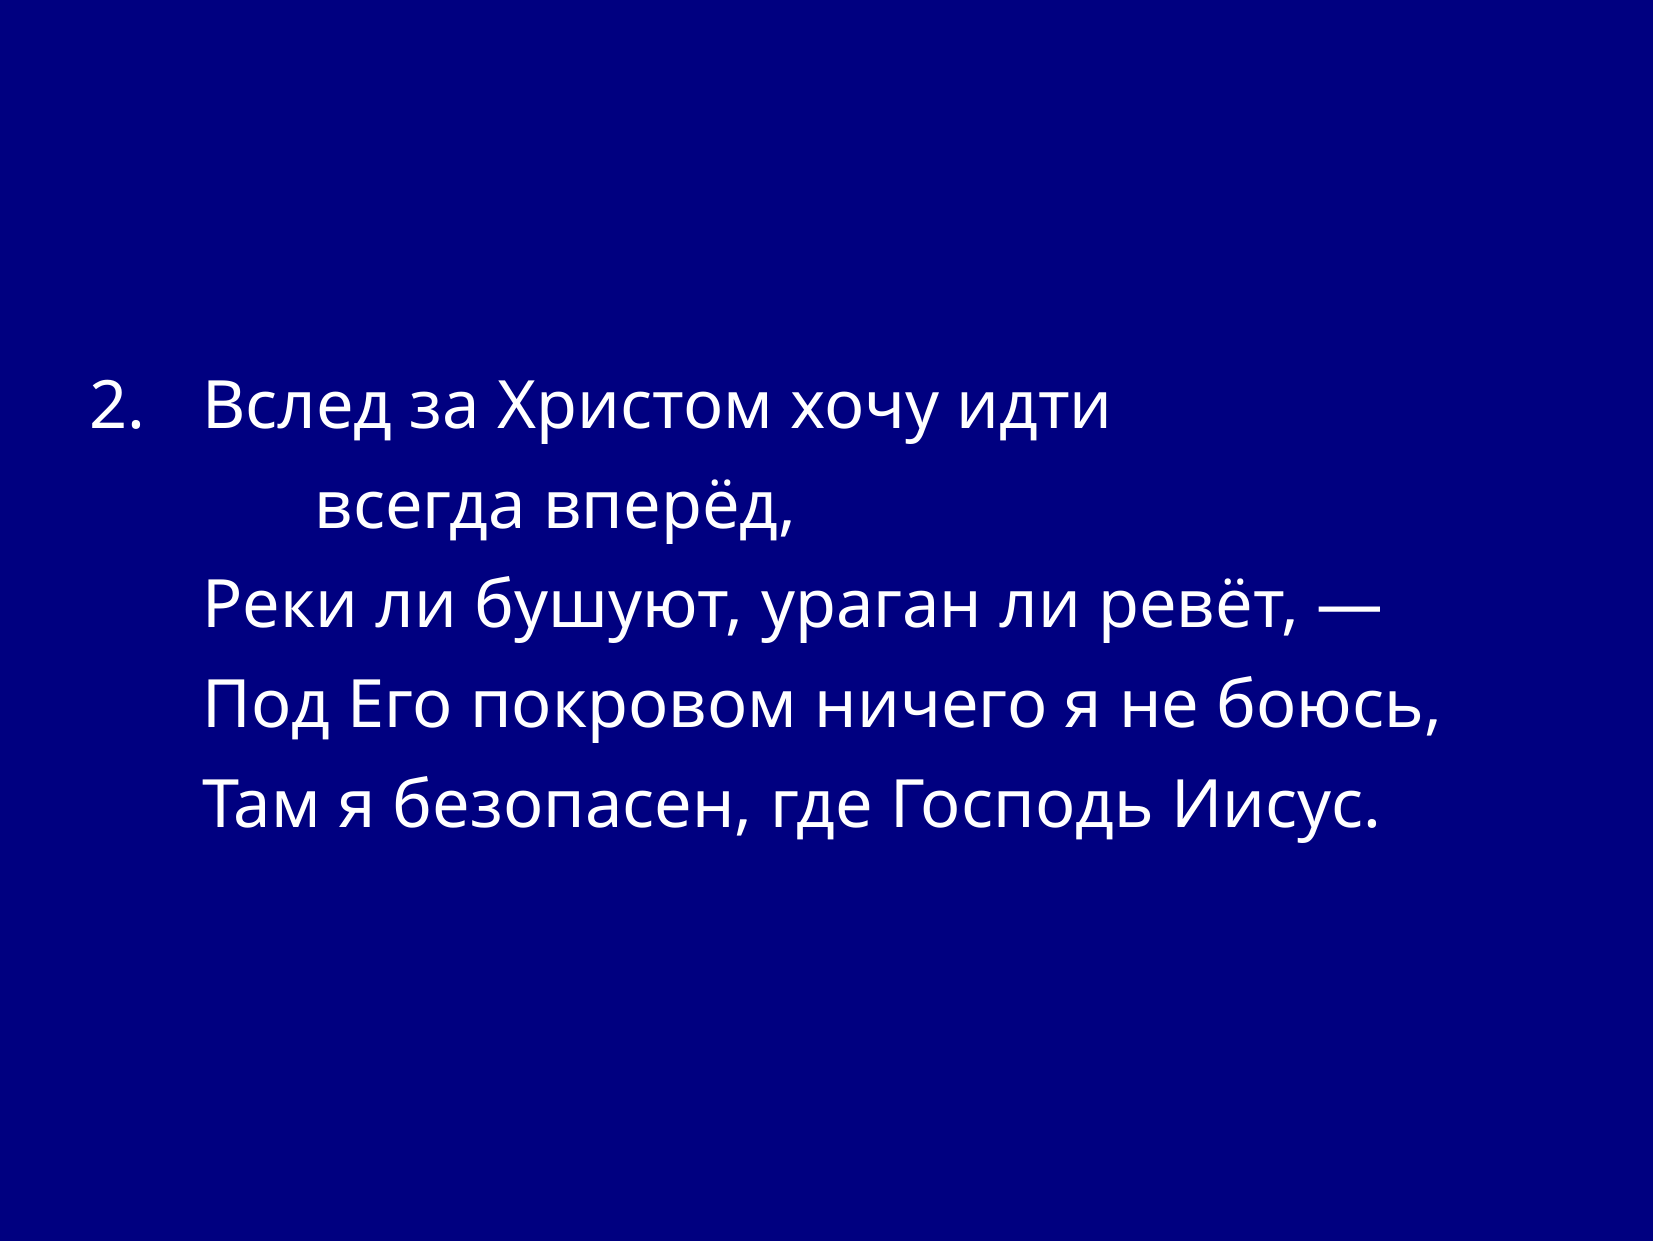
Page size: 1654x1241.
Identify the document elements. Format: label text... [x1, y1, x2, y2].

text_box 2. Вслед за Христом хочу идти всегда вперёд, Реки ли бушуют, ураган ли ревёт, — Под Его покровом ничего я не боюсь, Там я безопасен, где Господь Иисус. [75, 150, 1576, 1163]
